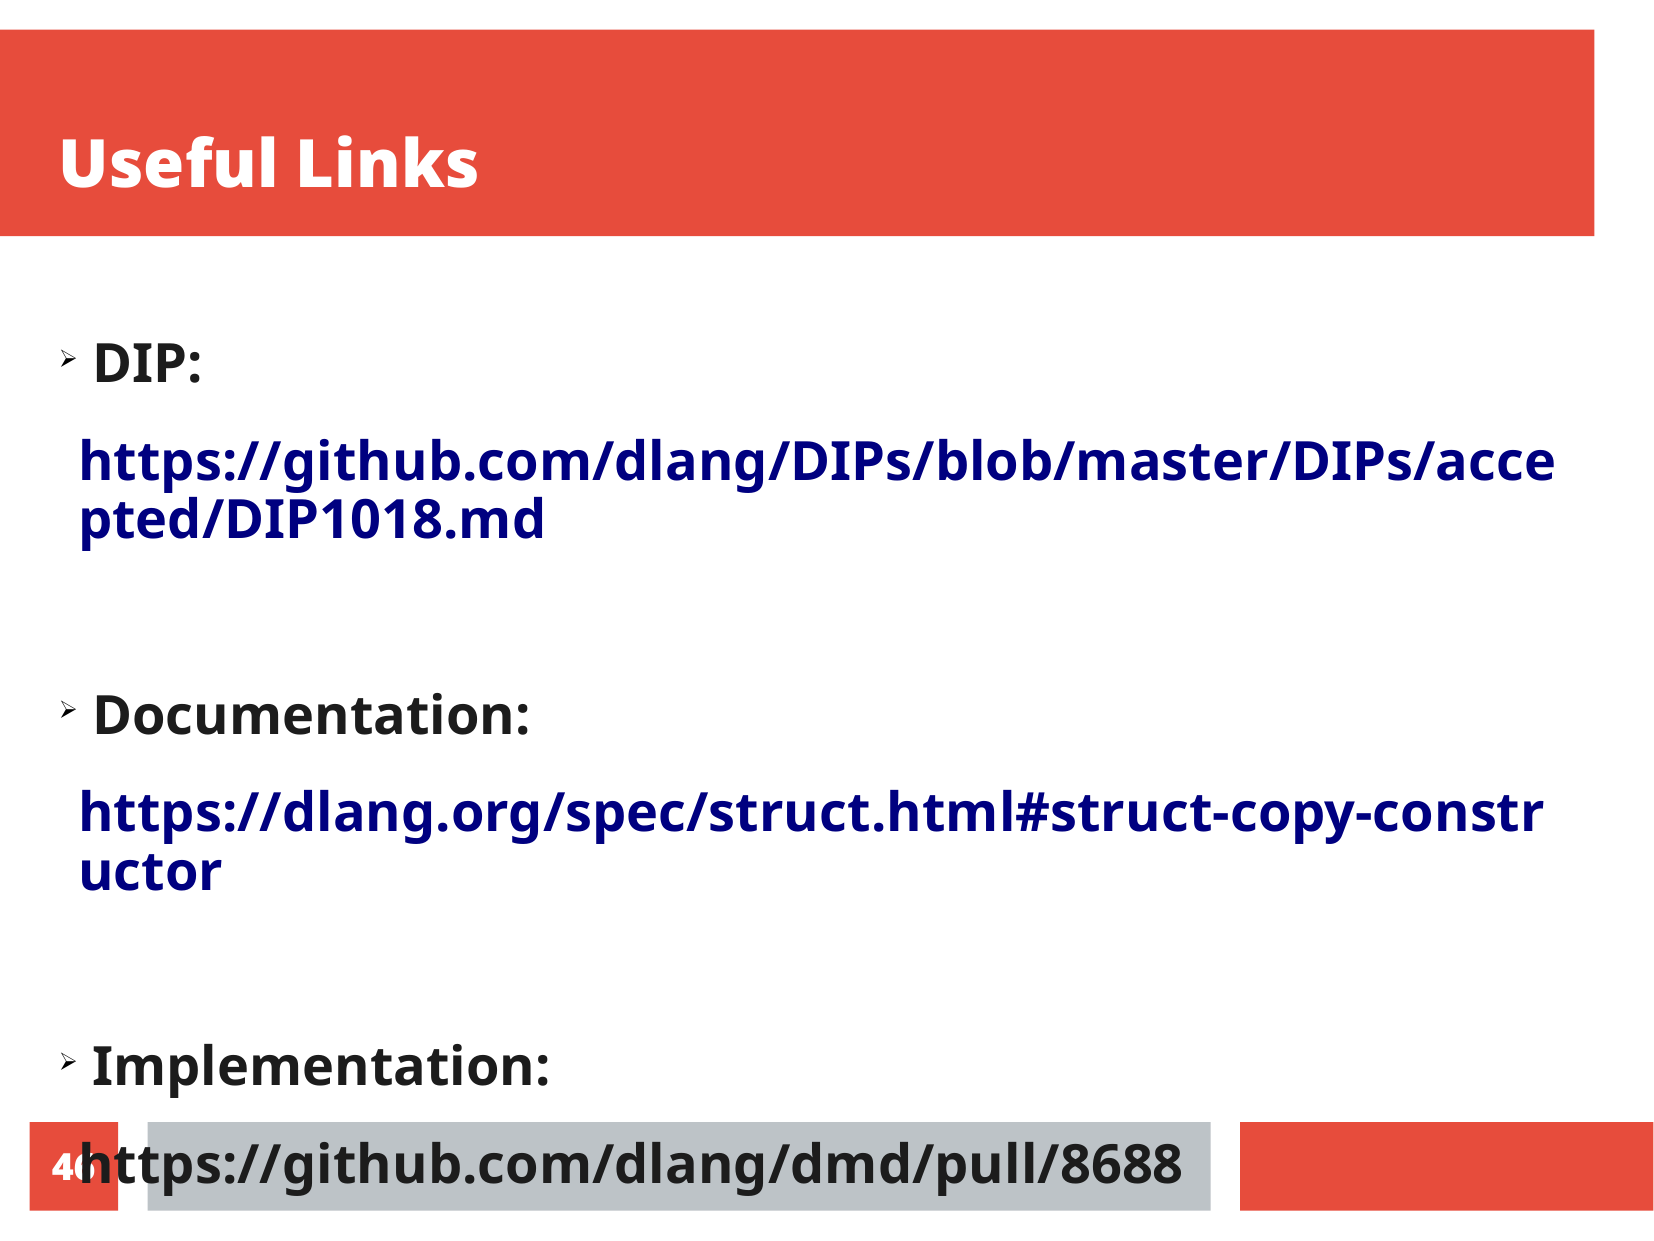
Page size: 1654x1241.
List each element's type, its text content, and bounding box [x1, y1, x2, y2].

title Useful Links [59, 59, 1595, 207]
list DIP: https://github.com/dlang/DIPs/blob/master/DIPs/accepted/DIP1018.md Documentation: https://dlang.org/spec/struct.html#struct-copy-constructor Implementation: https://github.com/dlang/dmd/pull/8688 [59, 324, 1565, 1093]
